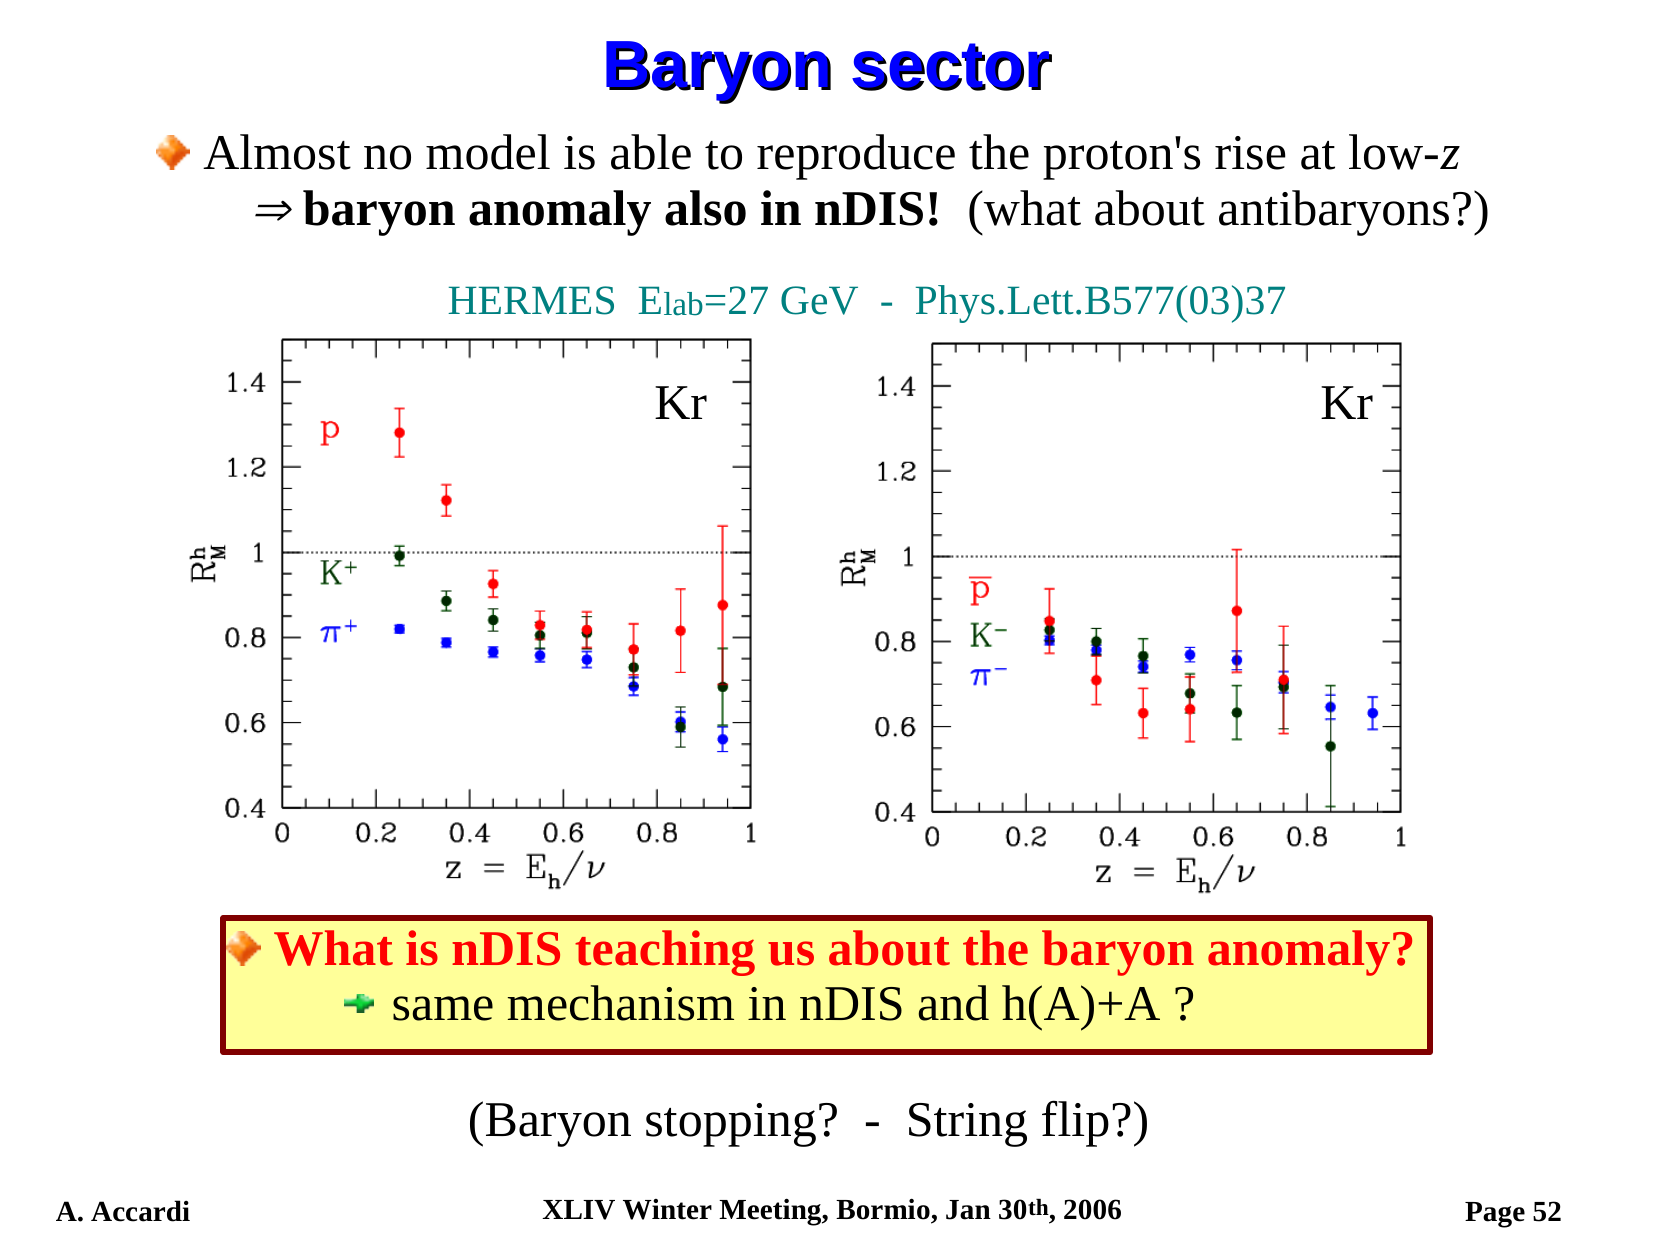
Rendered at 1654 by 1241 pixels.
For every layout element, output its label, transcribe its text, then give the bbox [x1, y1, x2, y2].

text_box Almost no model is able to reproduce the proton's rise at low-z  baryon anomaly also in nDIS! (what about antibaryons?) [156, 125, 1498, 254]
text_box XLIV Winter Meeting, Bormio, Jan 30th, 2006 [542, 1193, 1123, 1233]
text_box Page <number> [1465, 1195, 1654, 1234]
text_box Kr [654, 375, 708, 436]
text_box HERMES Elab=27 GeV - Phys.Lett.B577(03)37 [432, 262, 1288, 339]
text_box Kr [1320, 375, 1374, 436]
picture [814, 289, 1454, 929]
text_box What is nDIS teaching us about the baryon anomaly? same mechanism in nDIS and h(A)+A ? [223, 917, 1431, 1053]
text_box (Baryon stopping? - String flip?) [467, 1091, 1186, 1153]
picture [164, 285, 804, 925]
text_box A. Accardi [37, 1187, 209, 1241]
text_box Baryon sector [29, 23, 1625, 110]
